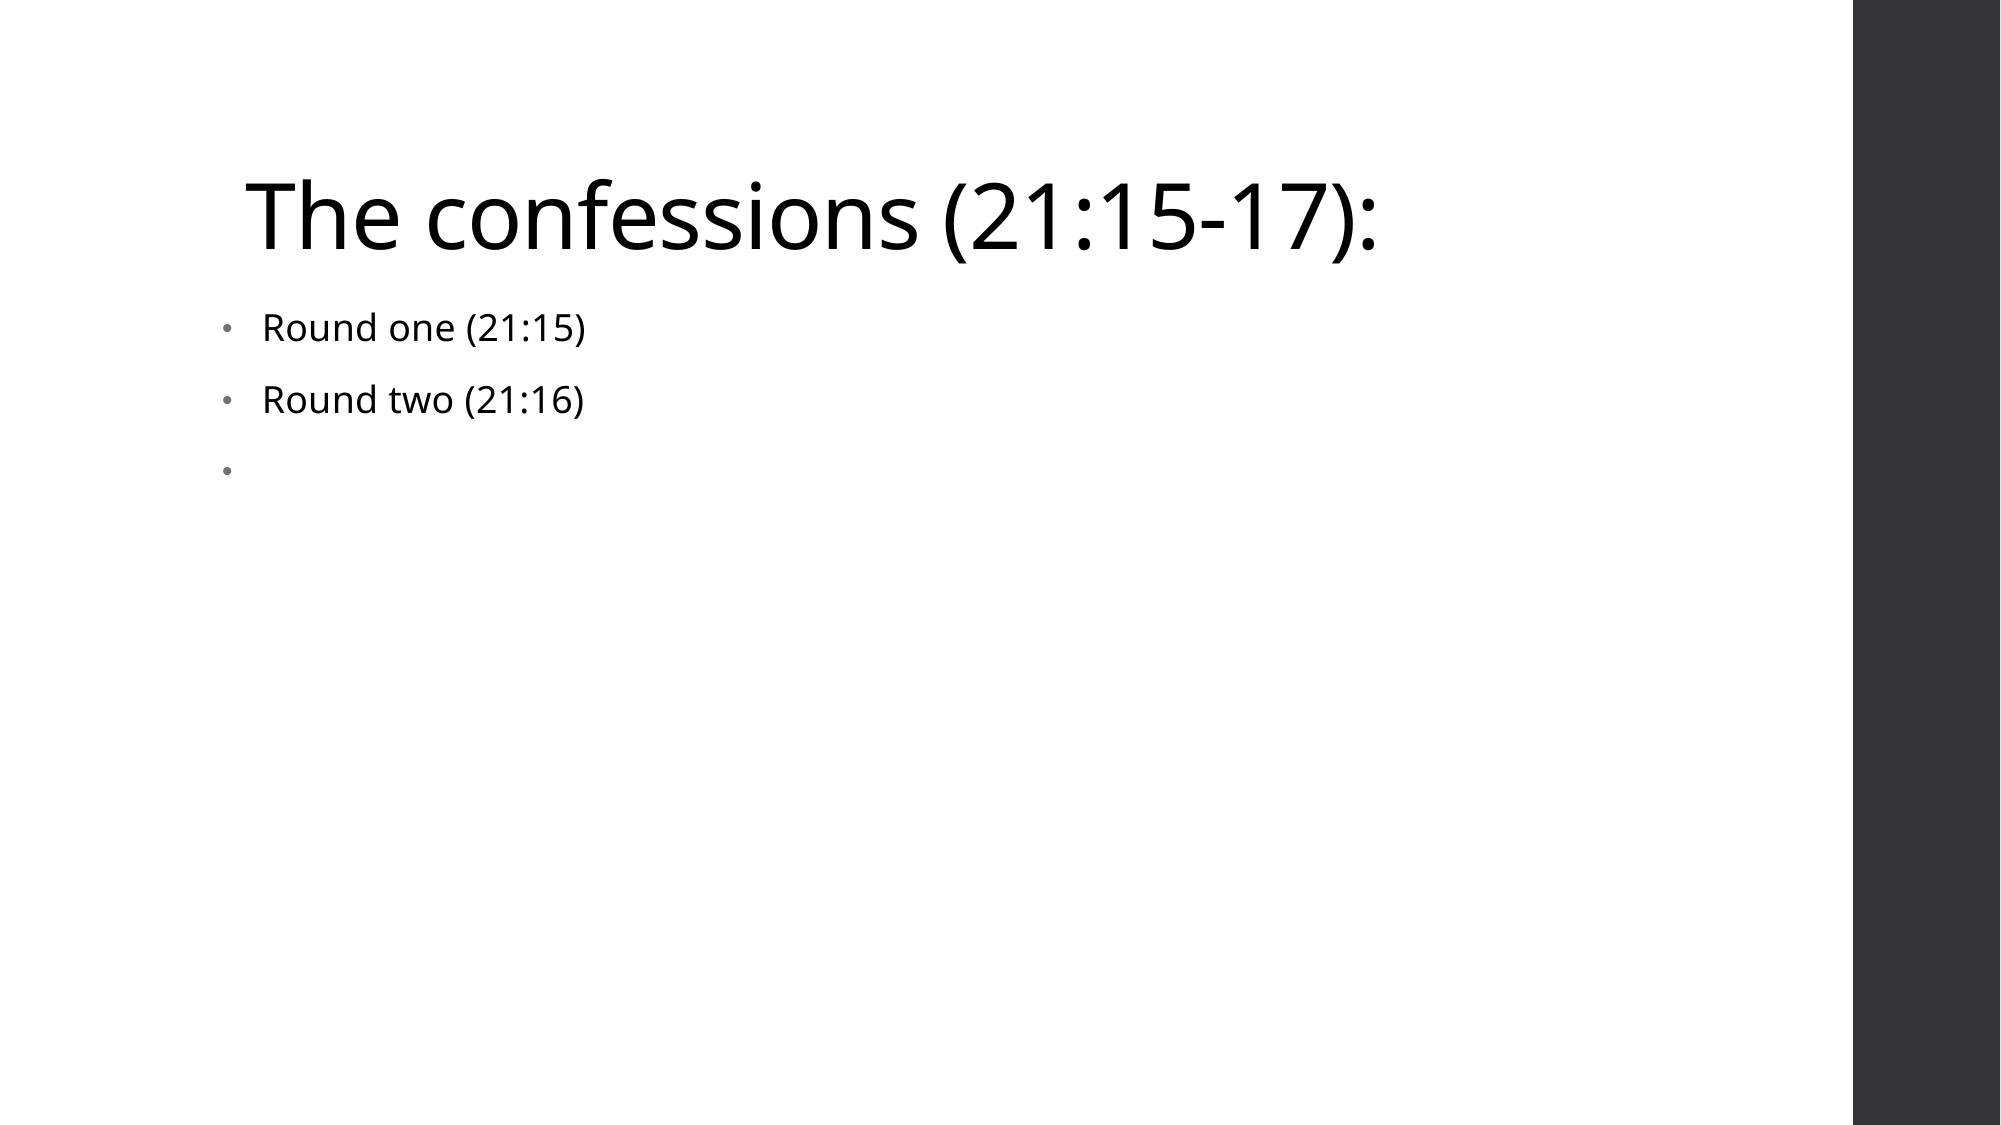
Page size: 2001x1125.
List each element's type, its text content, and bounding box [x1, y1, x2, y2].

list Round one (21:15) Round two (21:16) [206, 299, 1617, 1014]
title The confessions (21:15-17): [206, 60, 1797, 278]
